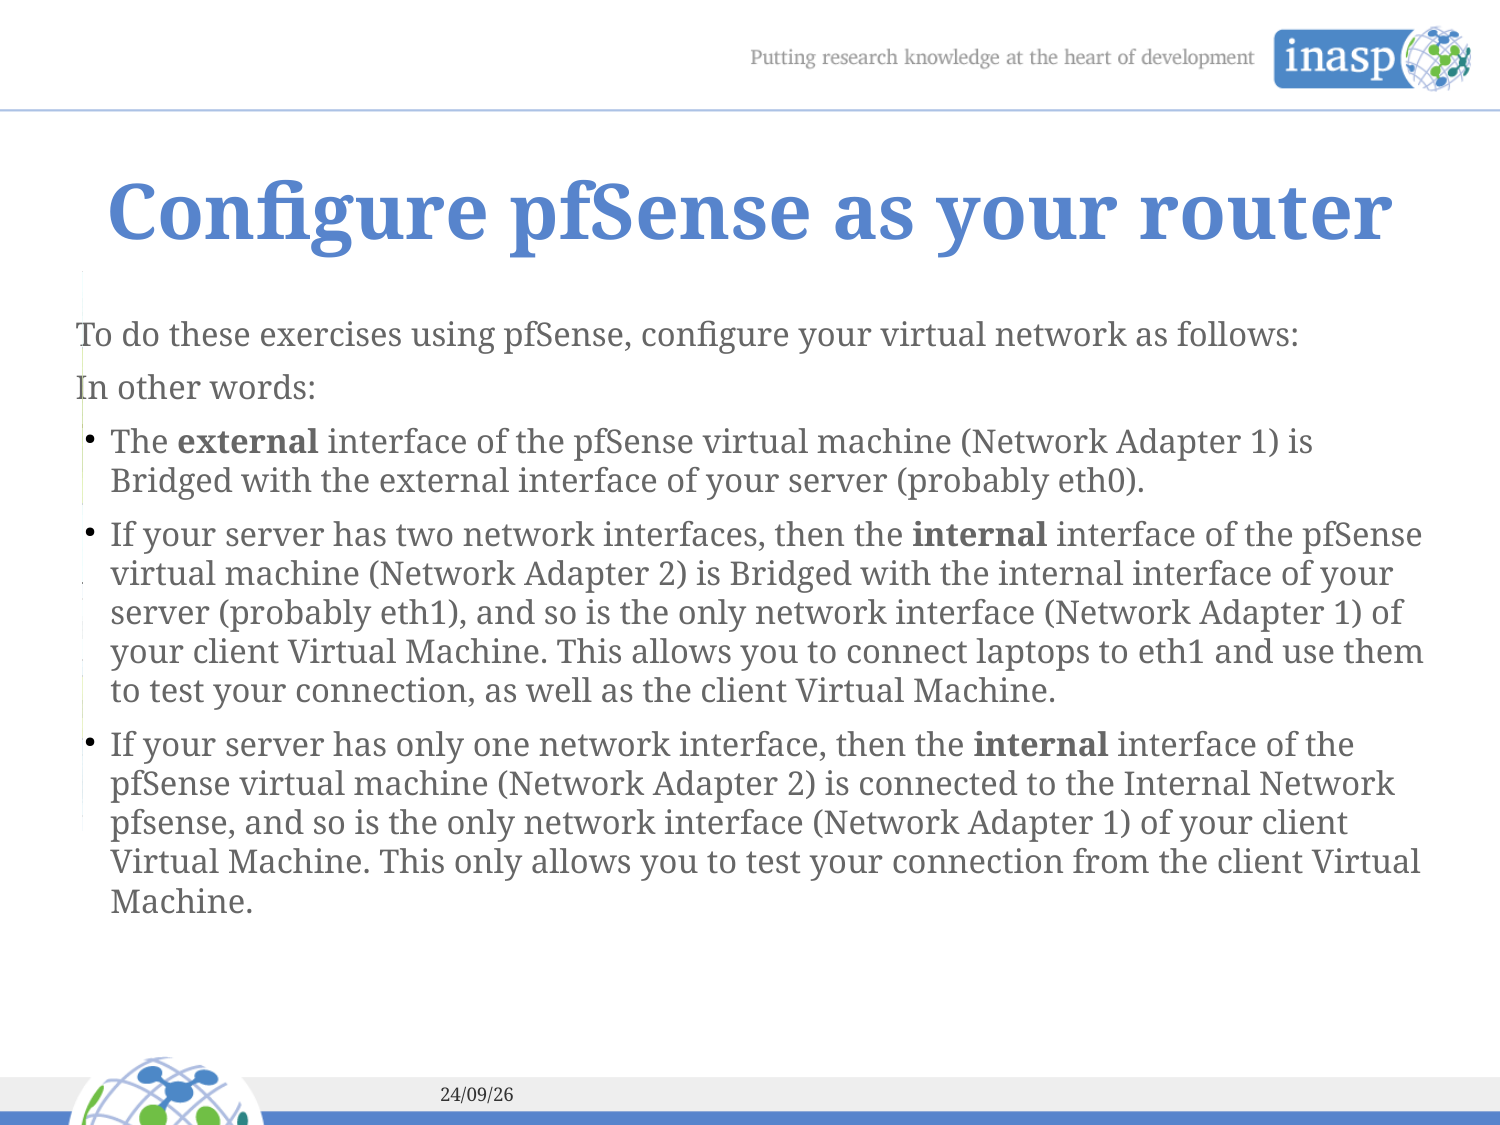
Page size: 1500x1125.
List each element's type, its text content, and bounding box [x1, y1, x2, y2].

title Configure pfSense as your router [75, 129, 1426, 313]
list To do these exercises using pfSense, configure your virtual network as follows: In other words: The external interface of the pfSense virtual machine (Network Adapter 1) is Bridged with the external interface of your server (probably eth0). If your server has two network interfaces, then the internal interface of the pfSense virtual machine (Network Adapter 2) is Bridged with the internal interface of your server (probably eth1), and so is the only network interface (Network Adapter 1) of your client Virtual Machine. This allows you to connect laptops to eth1 and use them to test your connection, as well as the client Virtual Machine. If your server has only one network interface, then the internal interface of the pfSense virtual machine (Network Adapter 2) is connected to the Internal Network pfsense, and so is the only network interface (Network Adapter 1) of your client Virtual Machine. This only allows you to test your connection from the client Virtual Machine. [75, 313, 1426, 967]
picture [0, 0, 1500, 1125]
